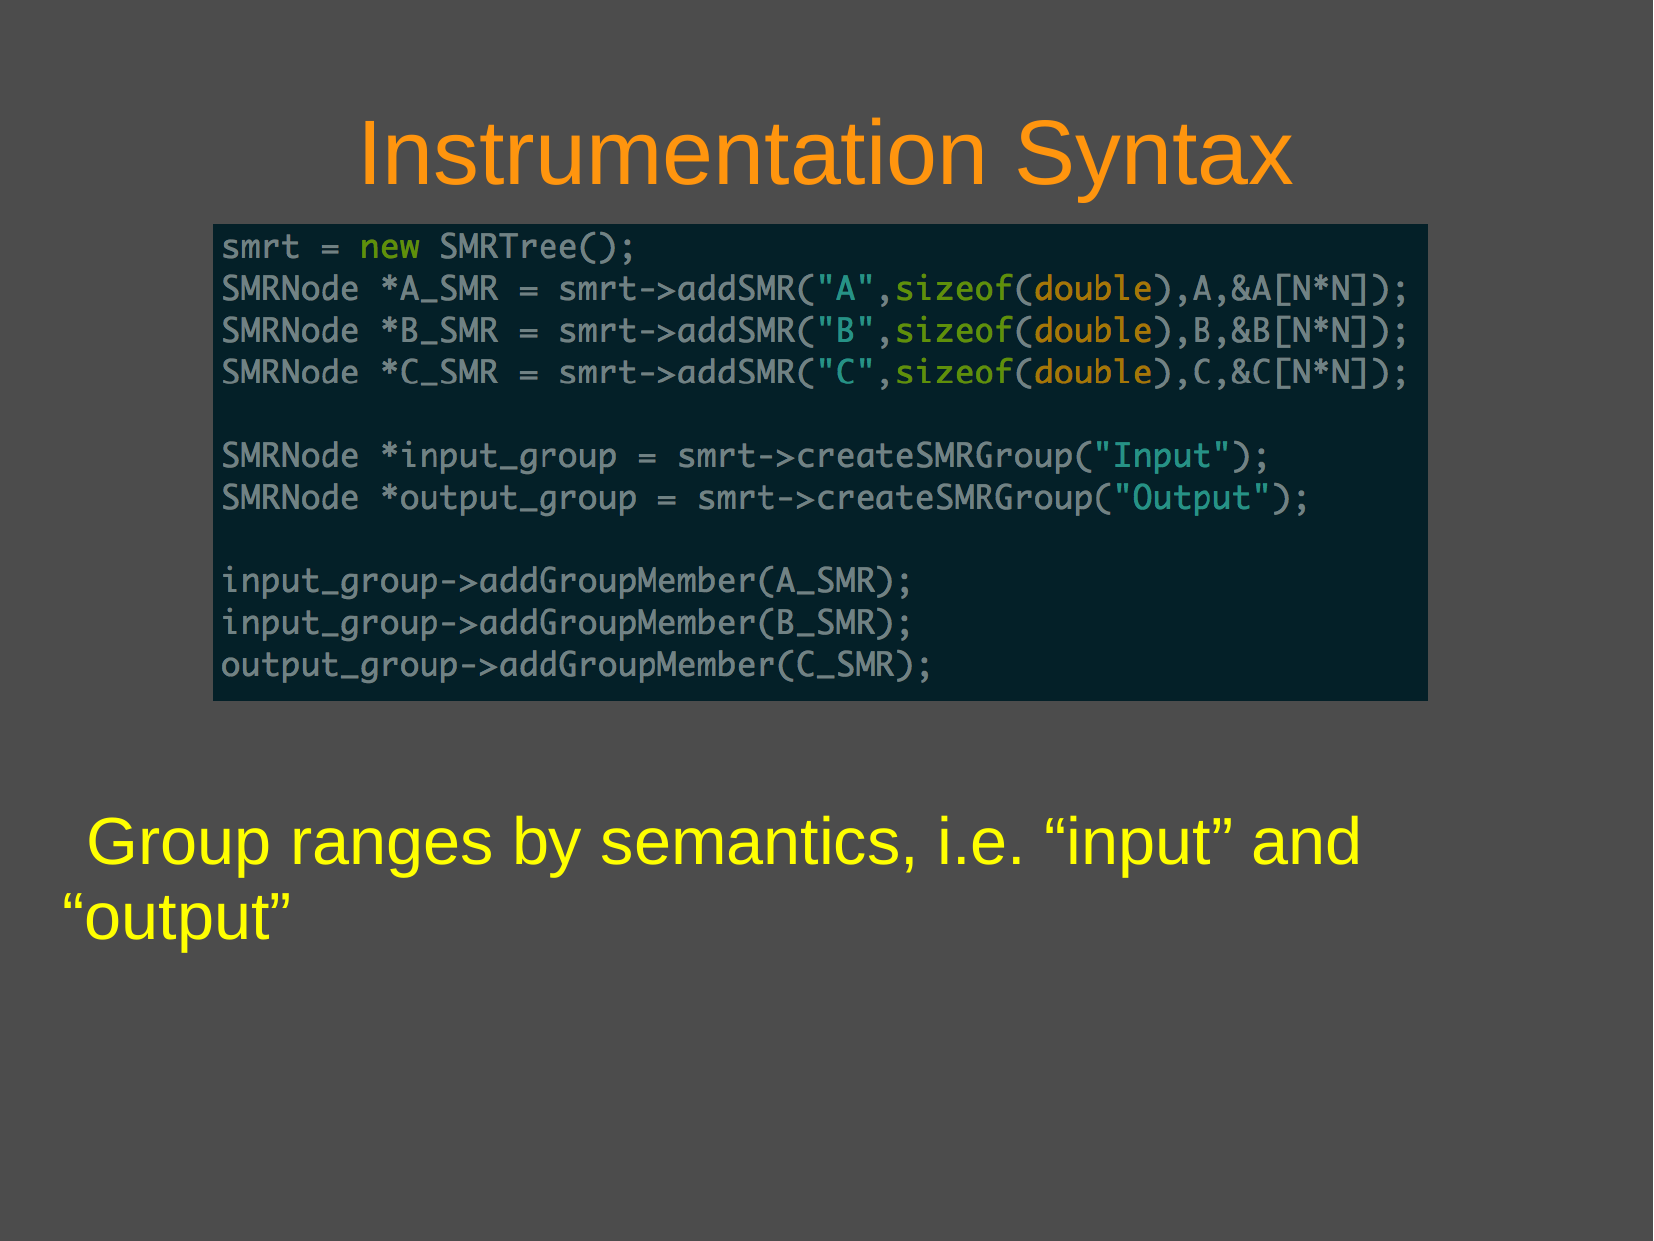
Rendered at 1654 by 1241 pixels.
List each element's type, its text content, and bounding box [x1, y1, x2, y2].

picture [213, 224, 1428, 700]
title Instrumentation Syntax [82, 49, 1571, 257]
list Group ranges by semantics, i.e. “input” and “output” [45, 700, 1533, 1215]
